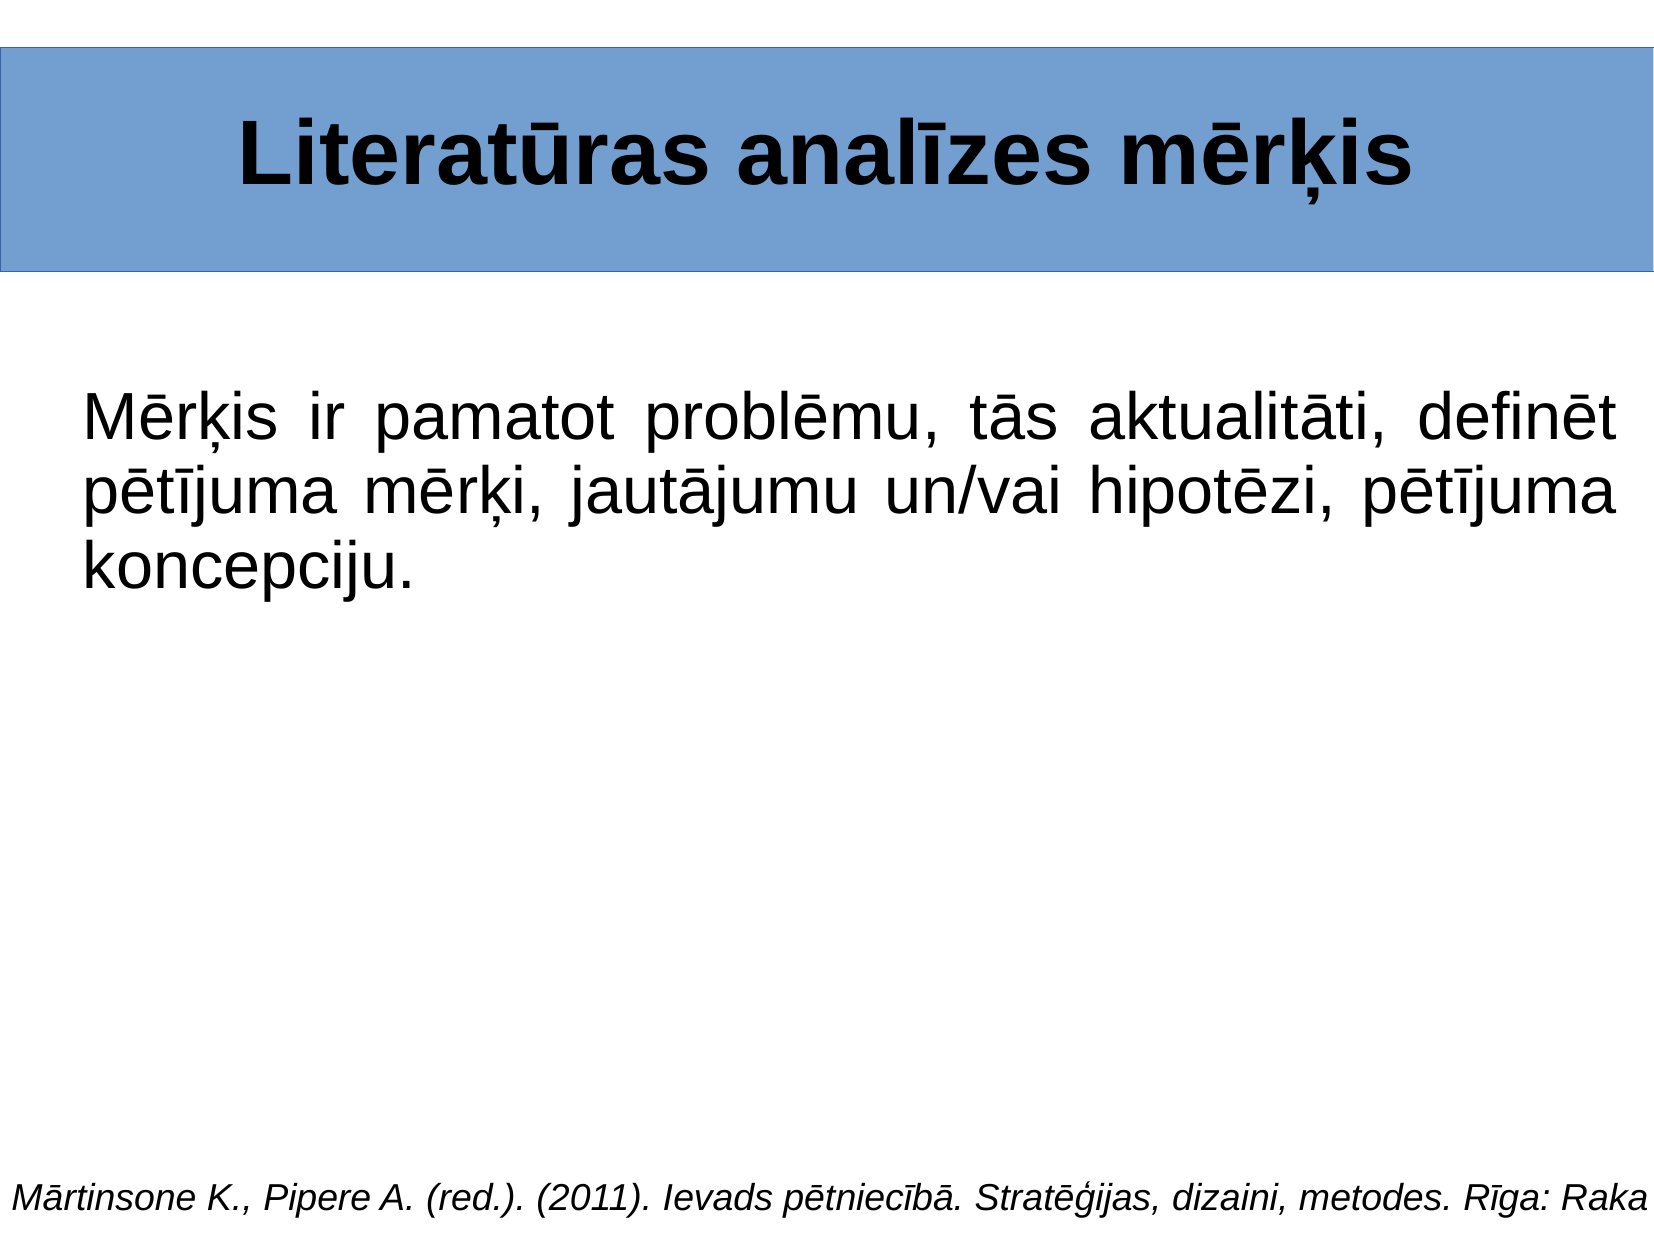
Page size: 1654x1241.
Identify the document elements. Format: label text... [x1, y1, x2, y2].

text_box Mārtinsone K., Pipere A. (red.). (2011). Ievads pētniecībā. Stratēģijas, dizaini, metodes. Rīga: Raka [0, 1169, 1654, 1227]
list Mērķis ir pamatot problēmu, tās aktualitāti, definēt pētījuma mērķi, jautājumu un/vai hipotēzi, pētījuma koncepciju. [82, 378, 1619, 1099]
title Literatūras analīzes mērķis [82, 49, 1571, 257]
text_box [0, 47, 1654, 272]
